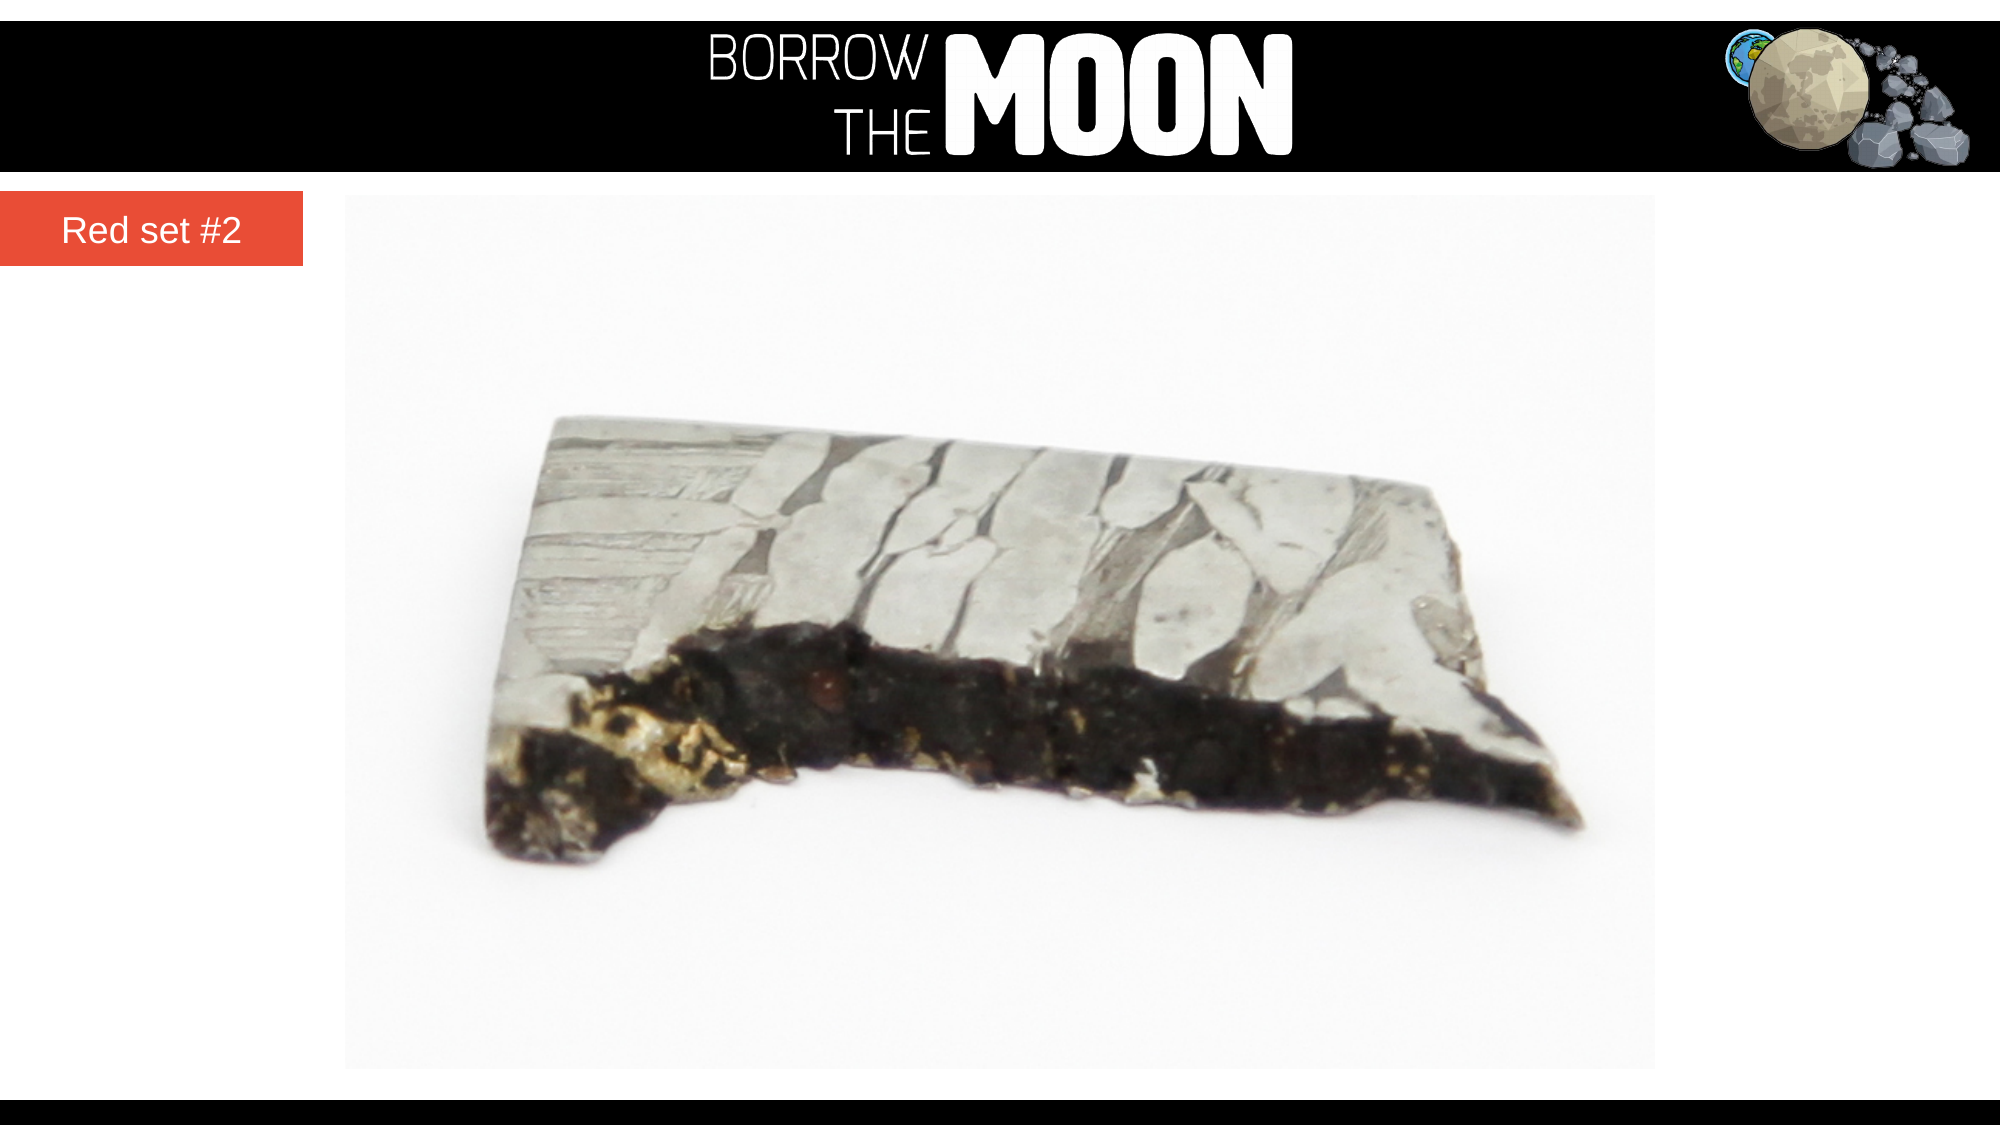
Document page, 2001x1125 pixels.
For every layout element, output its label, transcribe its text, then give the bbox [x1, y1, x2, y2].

text_box Red set #2 [0, 191, 303, 266]
picture [345, 195, 1655, 1069]
